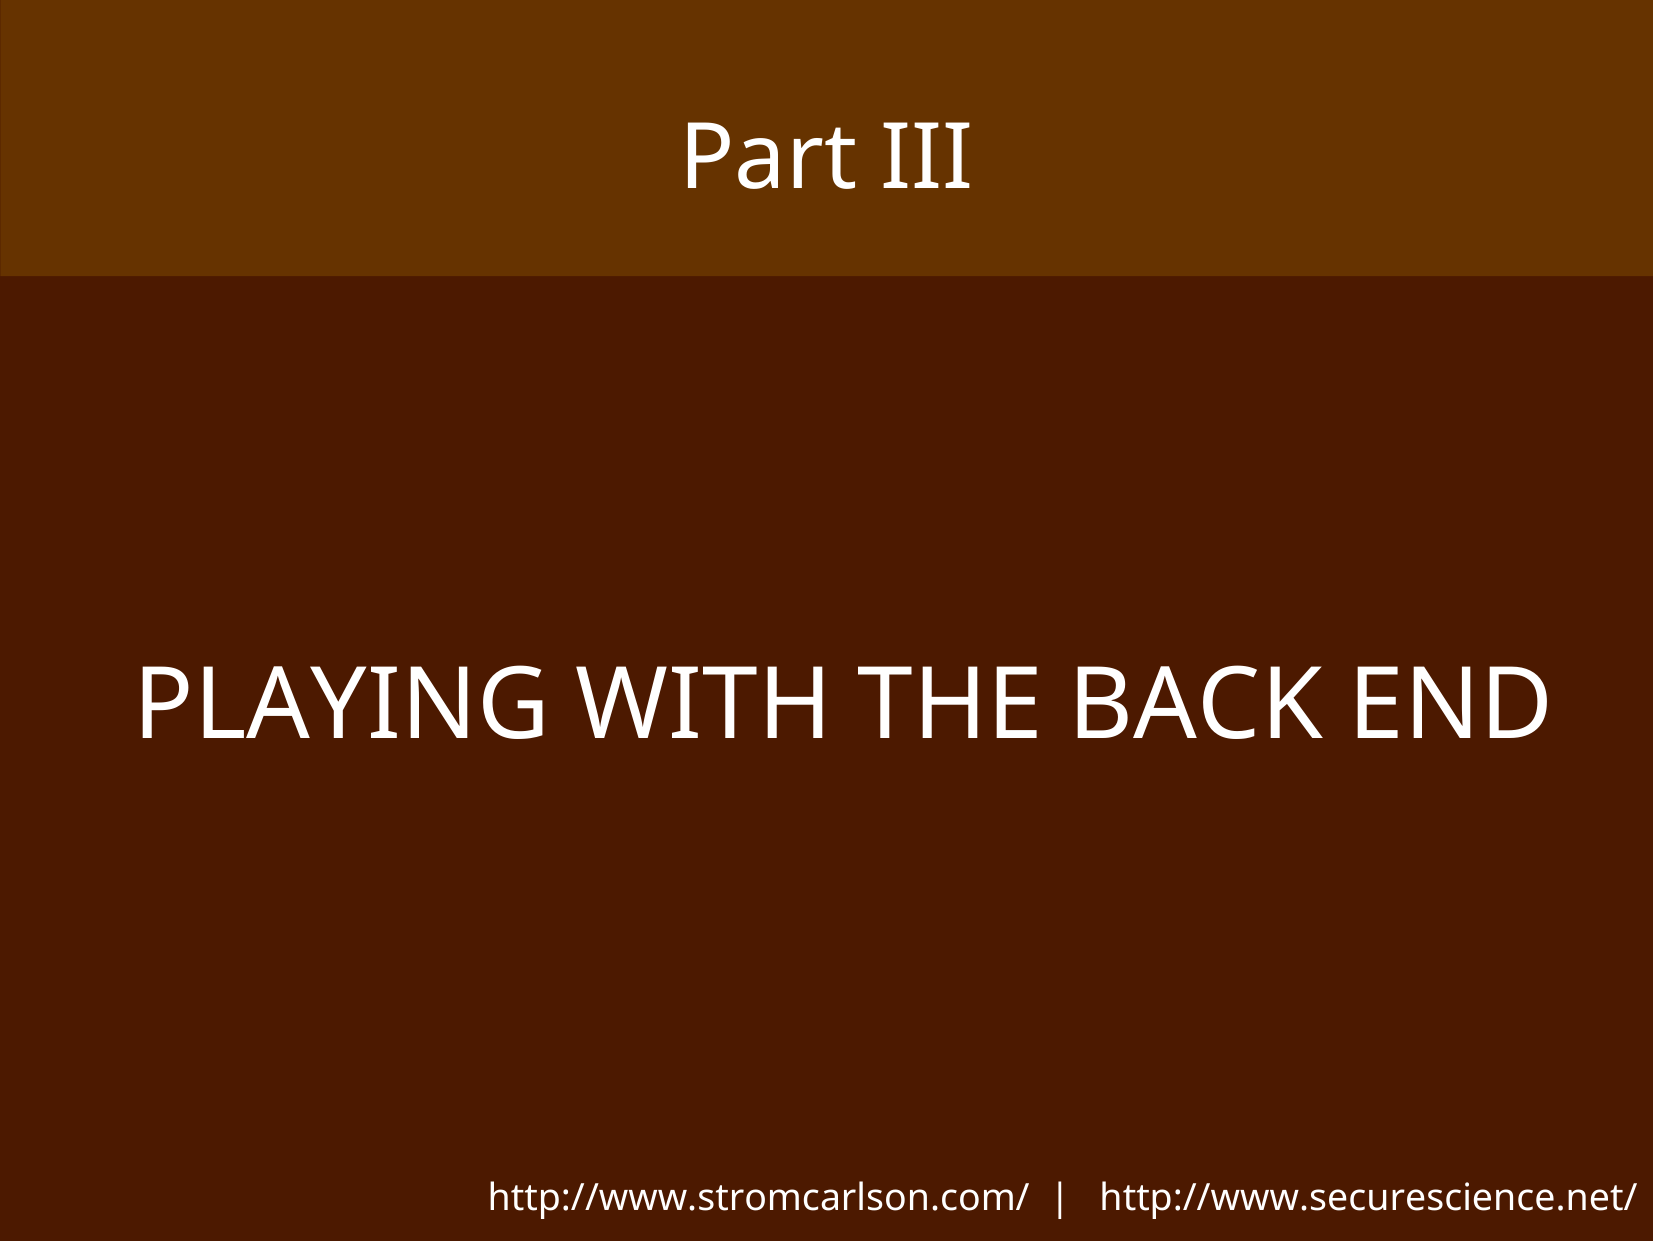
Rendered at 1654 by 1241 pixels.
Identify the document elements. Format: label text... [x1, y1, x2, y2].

subtitle PLAYING WITH THE BACK END [82, 290, 1571, 1109]
title Part III [82, 49, 1571, 257]
